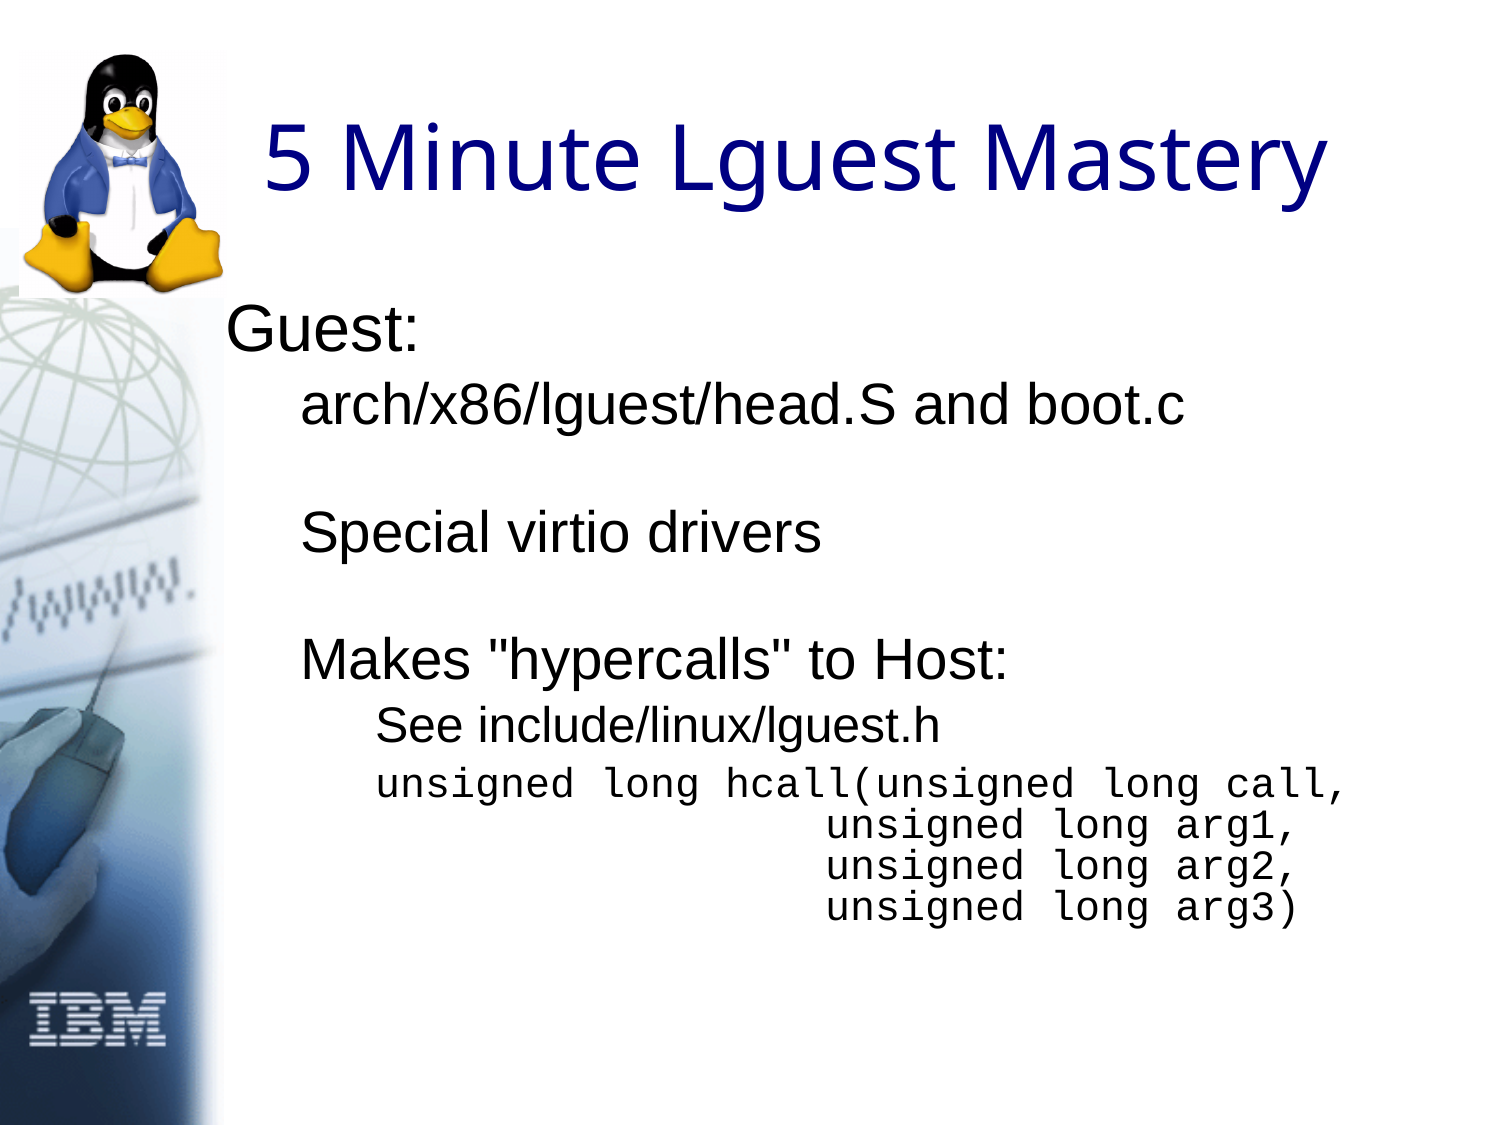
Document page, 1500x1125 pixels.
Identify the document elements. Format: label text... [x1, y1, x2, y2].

title 5 Minute Lguest Mastery [262, 37, 1413, 273]
list Guest: arch/x86/lguest/head.S and boot.c Special virtio drivers Makes "hypercalls" to Host: See include/linux/lguest.h unsigned long hcall(unsigned long call, unsigned long arg1, unsigned long arg2, unsigned long arg3) [225, 299, 1463, 991]
